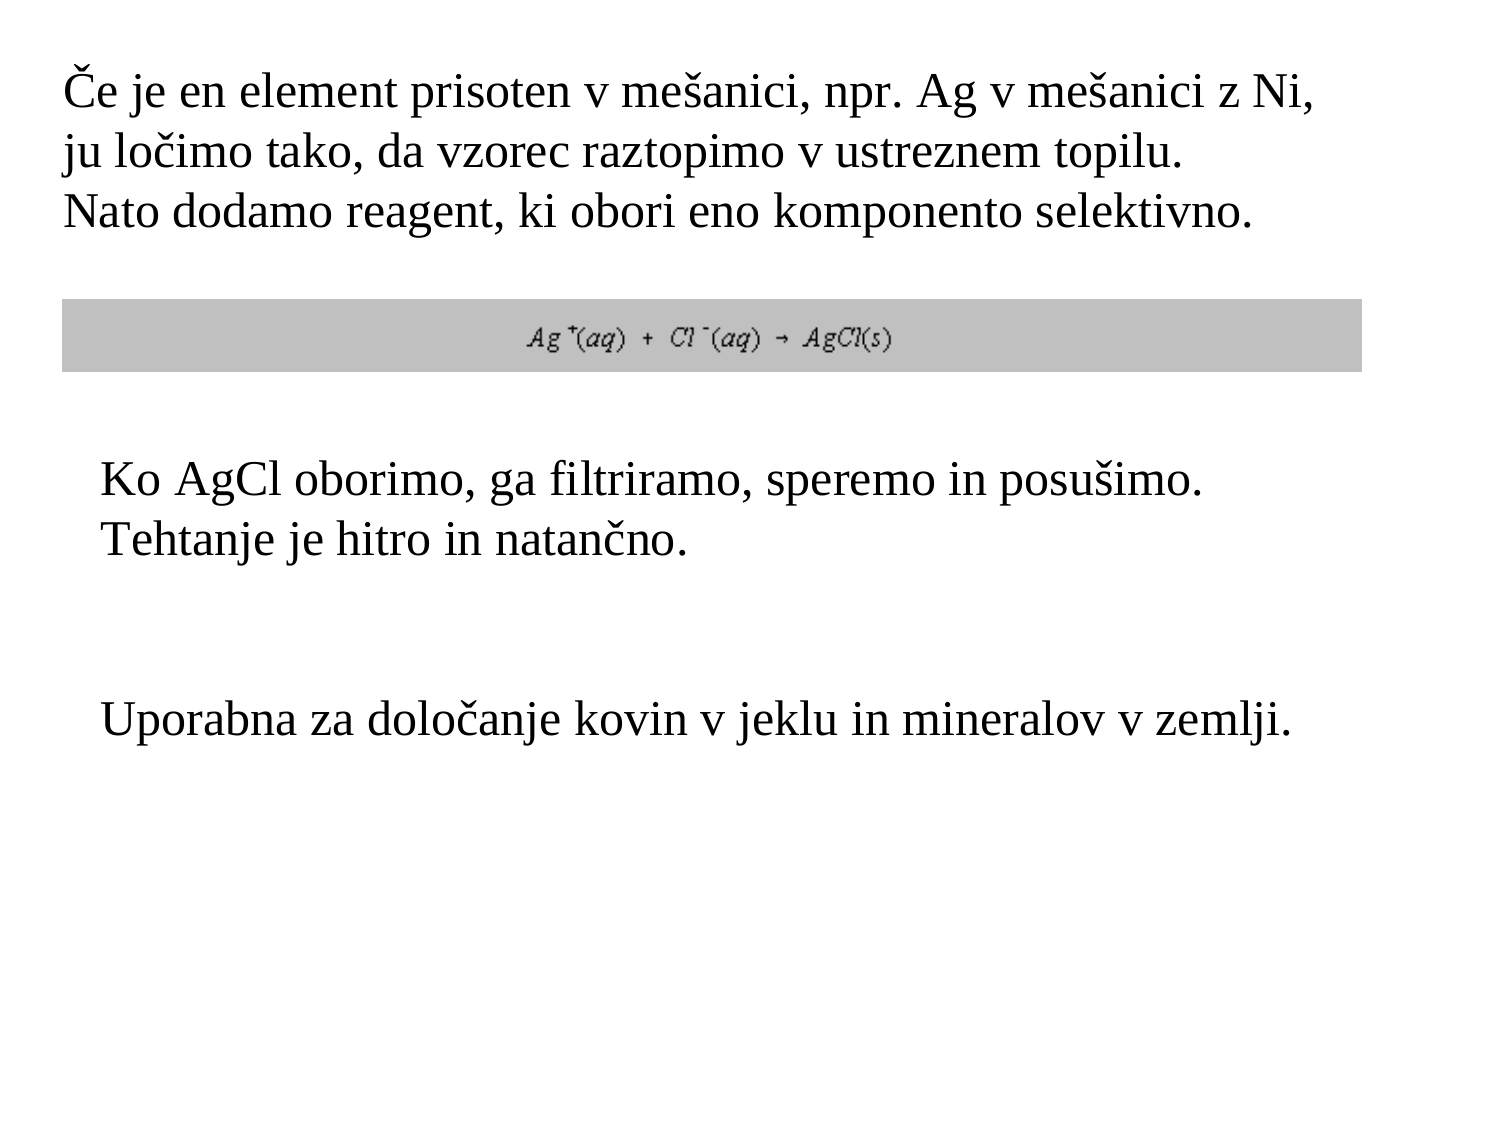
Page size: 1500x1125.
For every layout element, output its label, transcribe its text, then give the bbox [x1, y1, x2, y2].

text_box Če je en element prisoten v mešanici, npr. Ag v mešanici z Ni, ju ločimo tako, da vzorec raztopimo v ustreznem topilu. Nato dodamo reagent, ki obori eno komponento selektivno. [48, 49, 1344, 246]
text_box Ko AgCl oborimo, ga filtriramo, speremo in posušimo. Tehtanje je hitro in natančno. Uporabna za določanje kovin v jeklu in mineralov v zemlji. [85, 437, 1310, 753]
picture [62, 299, 1362, 372]
